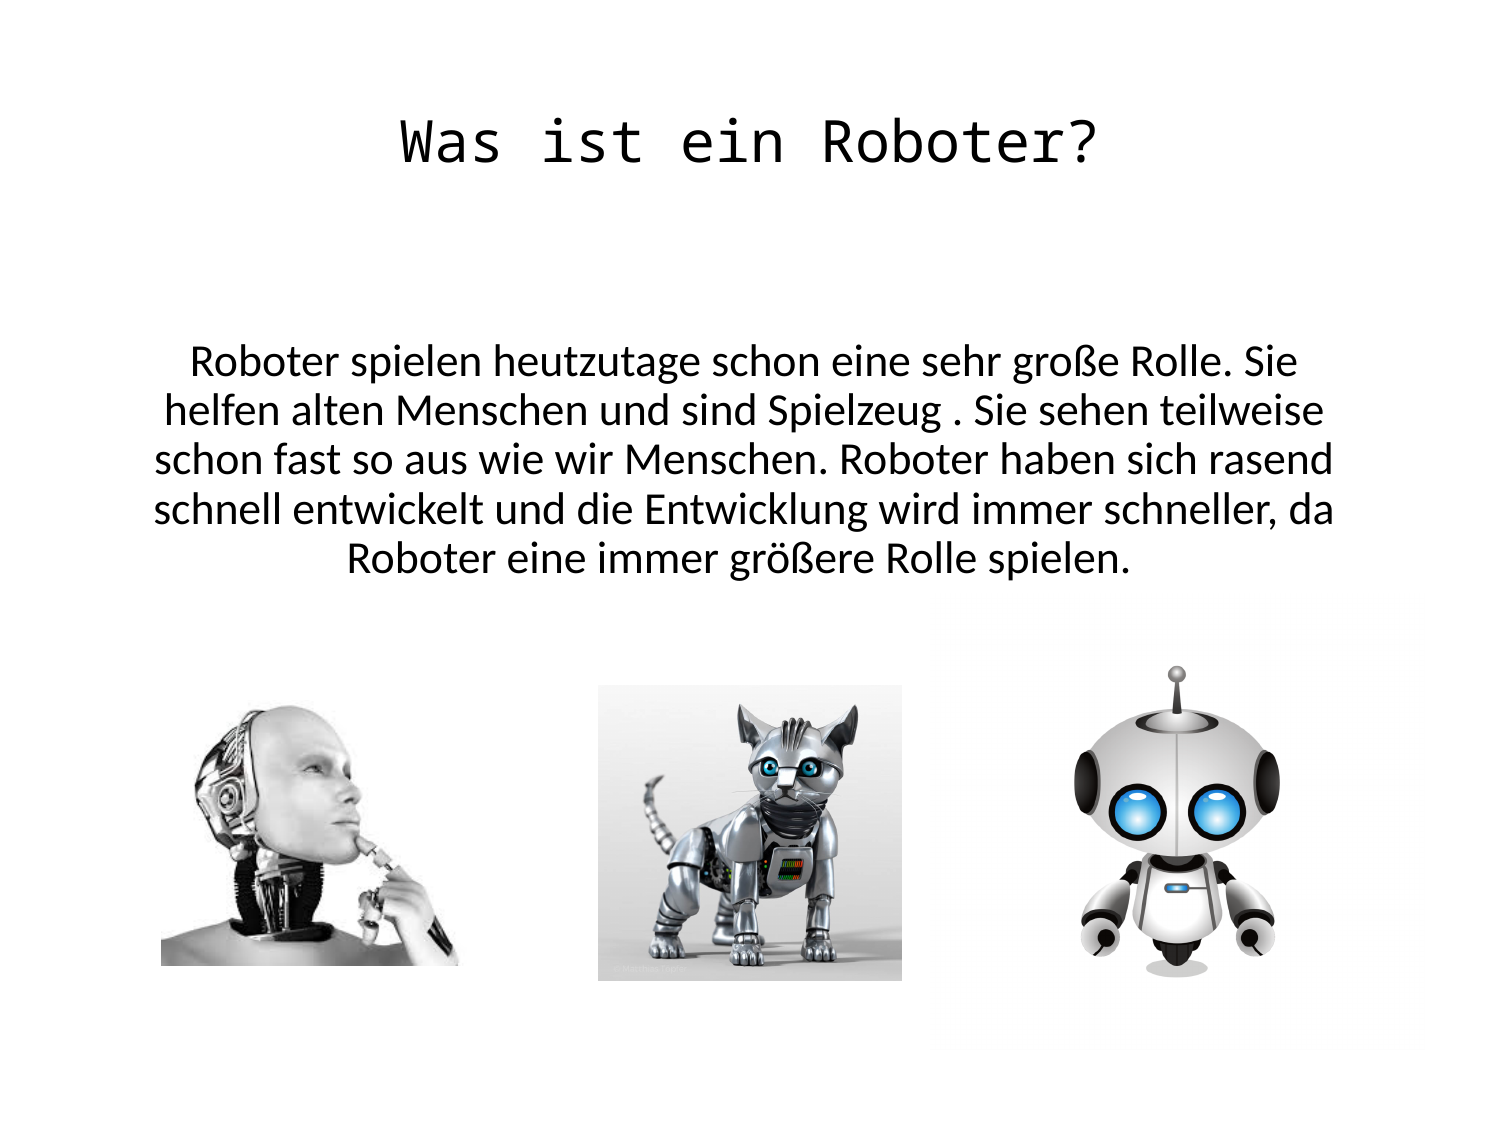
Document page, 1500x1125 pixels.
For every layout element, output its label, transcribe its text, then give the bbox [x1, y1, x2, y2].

picture [598, 685, 902, 981]
list Roboter spielen heutzutage schon eine sehr große Rolle. Sie helfen alten Menschen und sind Spielzeug . Sie sehen teilweise schon fast so aus wie wir Menschen. Roboter haben sich rasend schnell entwickelt und die Entwicklung wird immer schneller, da Roboter eine immer größere Rolle spielen. [137, 329, 1352, 859]
picture [161, 700, 514, 966]
picture [930, 593, 1425, 1050]
title Was ist ein Roboter? [75, 45, 1425, 233]
